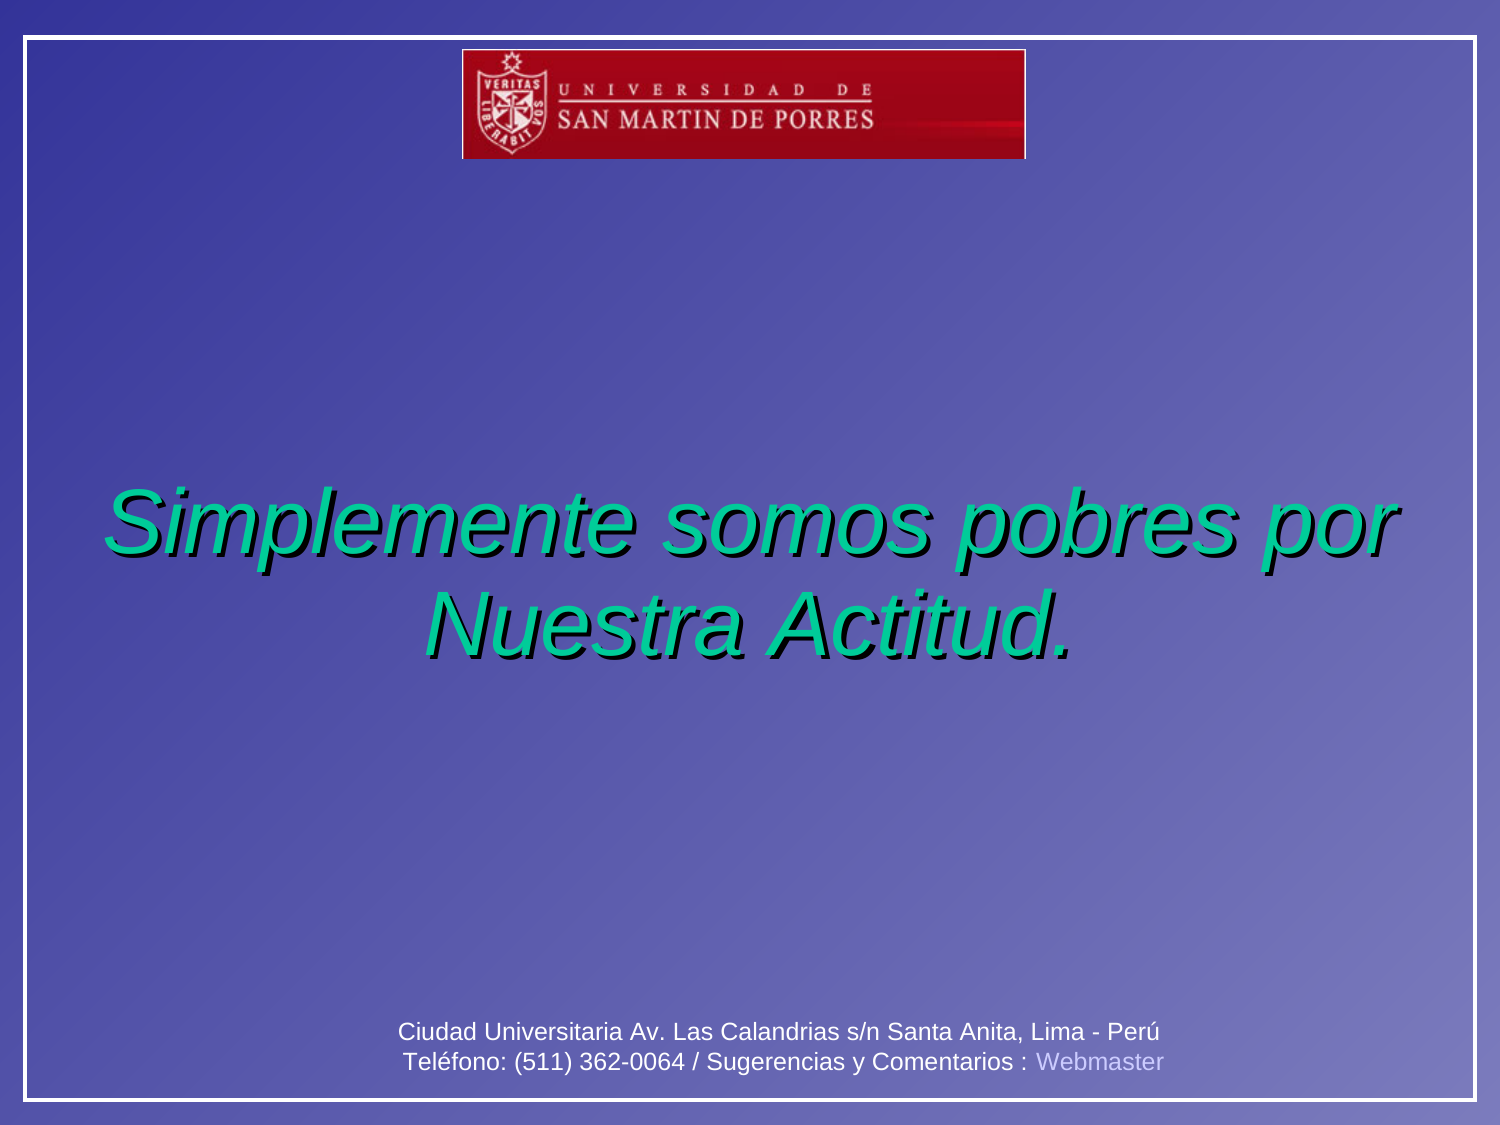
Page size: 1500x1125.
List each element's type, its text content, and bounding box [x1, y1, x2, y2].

picture [462, 49, 1026, 159]
title Simplemente somos pobres por Nuestra Actitud. [0, 462, 1500, 698]
